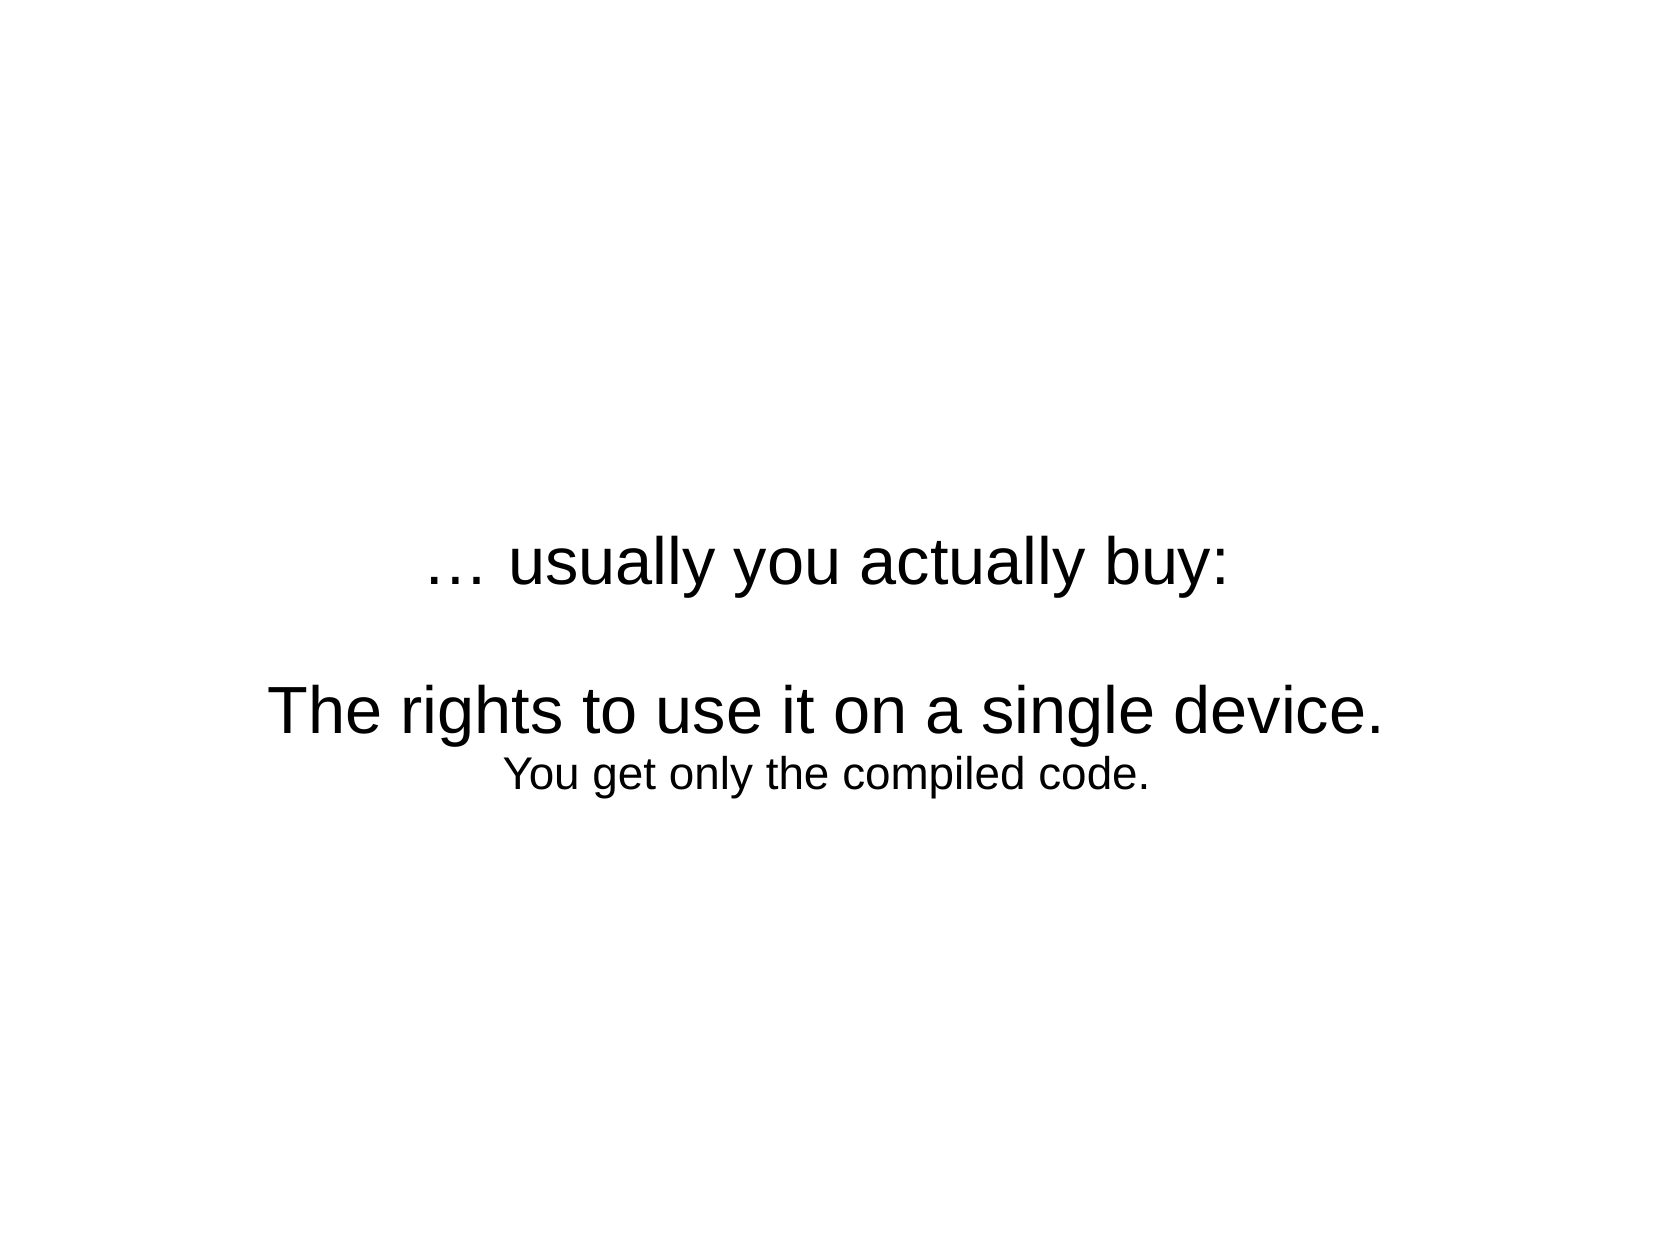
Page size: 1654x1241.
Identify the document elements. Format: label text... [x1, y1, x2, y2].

subtitle … usually you actually buy: The rights to use it on a single device. You get only the compiled code. [82, 290, 1571, 1010]
